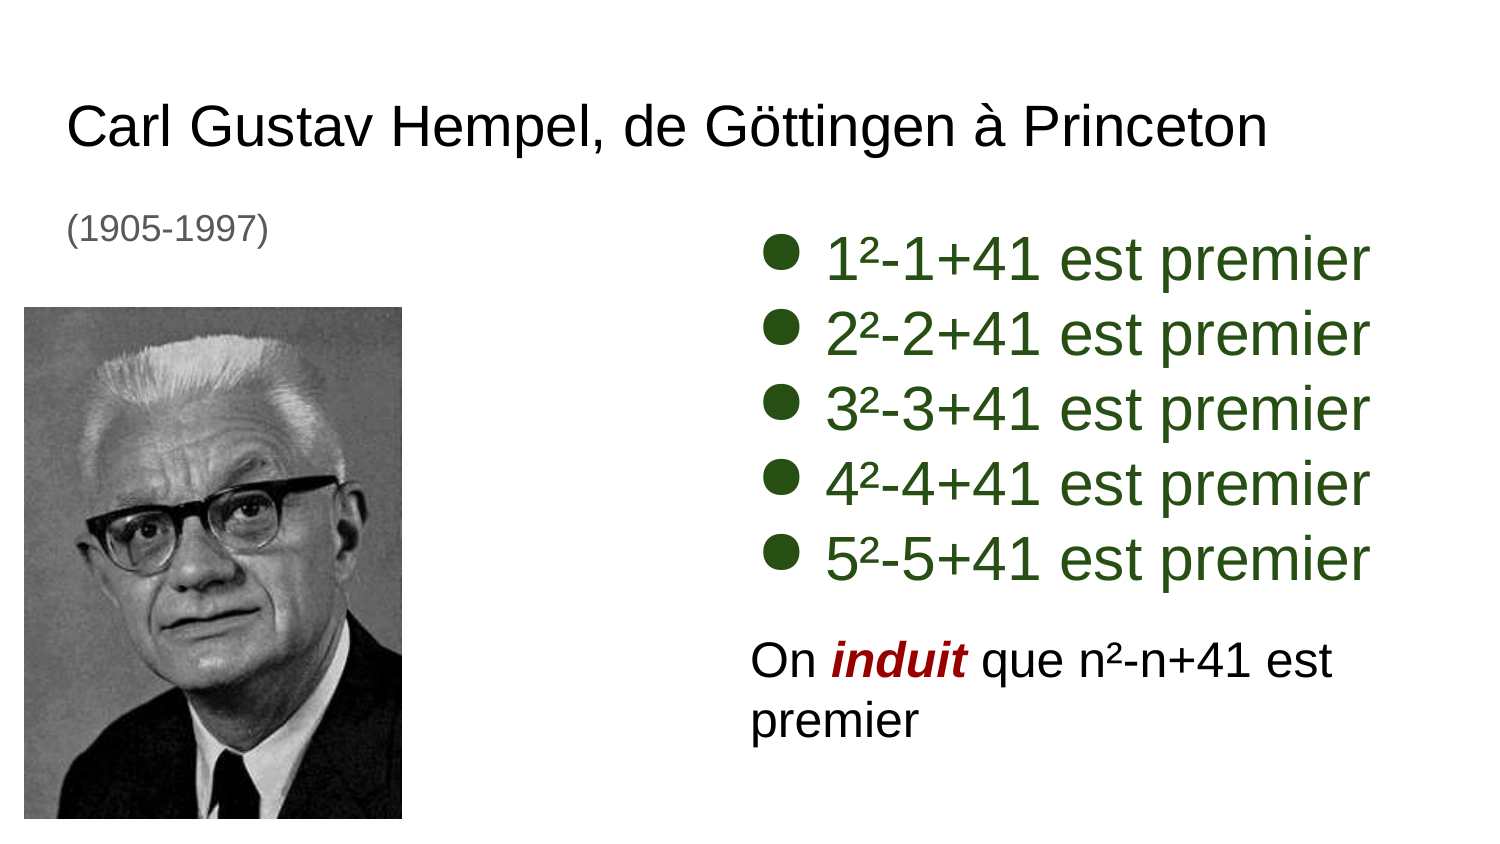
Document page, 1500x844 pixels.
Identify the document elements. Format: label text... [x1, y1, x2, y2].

picture [24, 307, 402, 819]
list (1905-1997) [51, 189, 314, 283]
text_box 1²-1+41 est premier 2²-2+41 est premier 3²-3+41 est premier 4²-4+41 est premier 5²-5+41 est premier On induit que n²-n+41 est premier [735, 203, 1404, 790]
title Carl Gustav Hempel, de Göttingen à Princeton [51, 72, 1449, 167]
